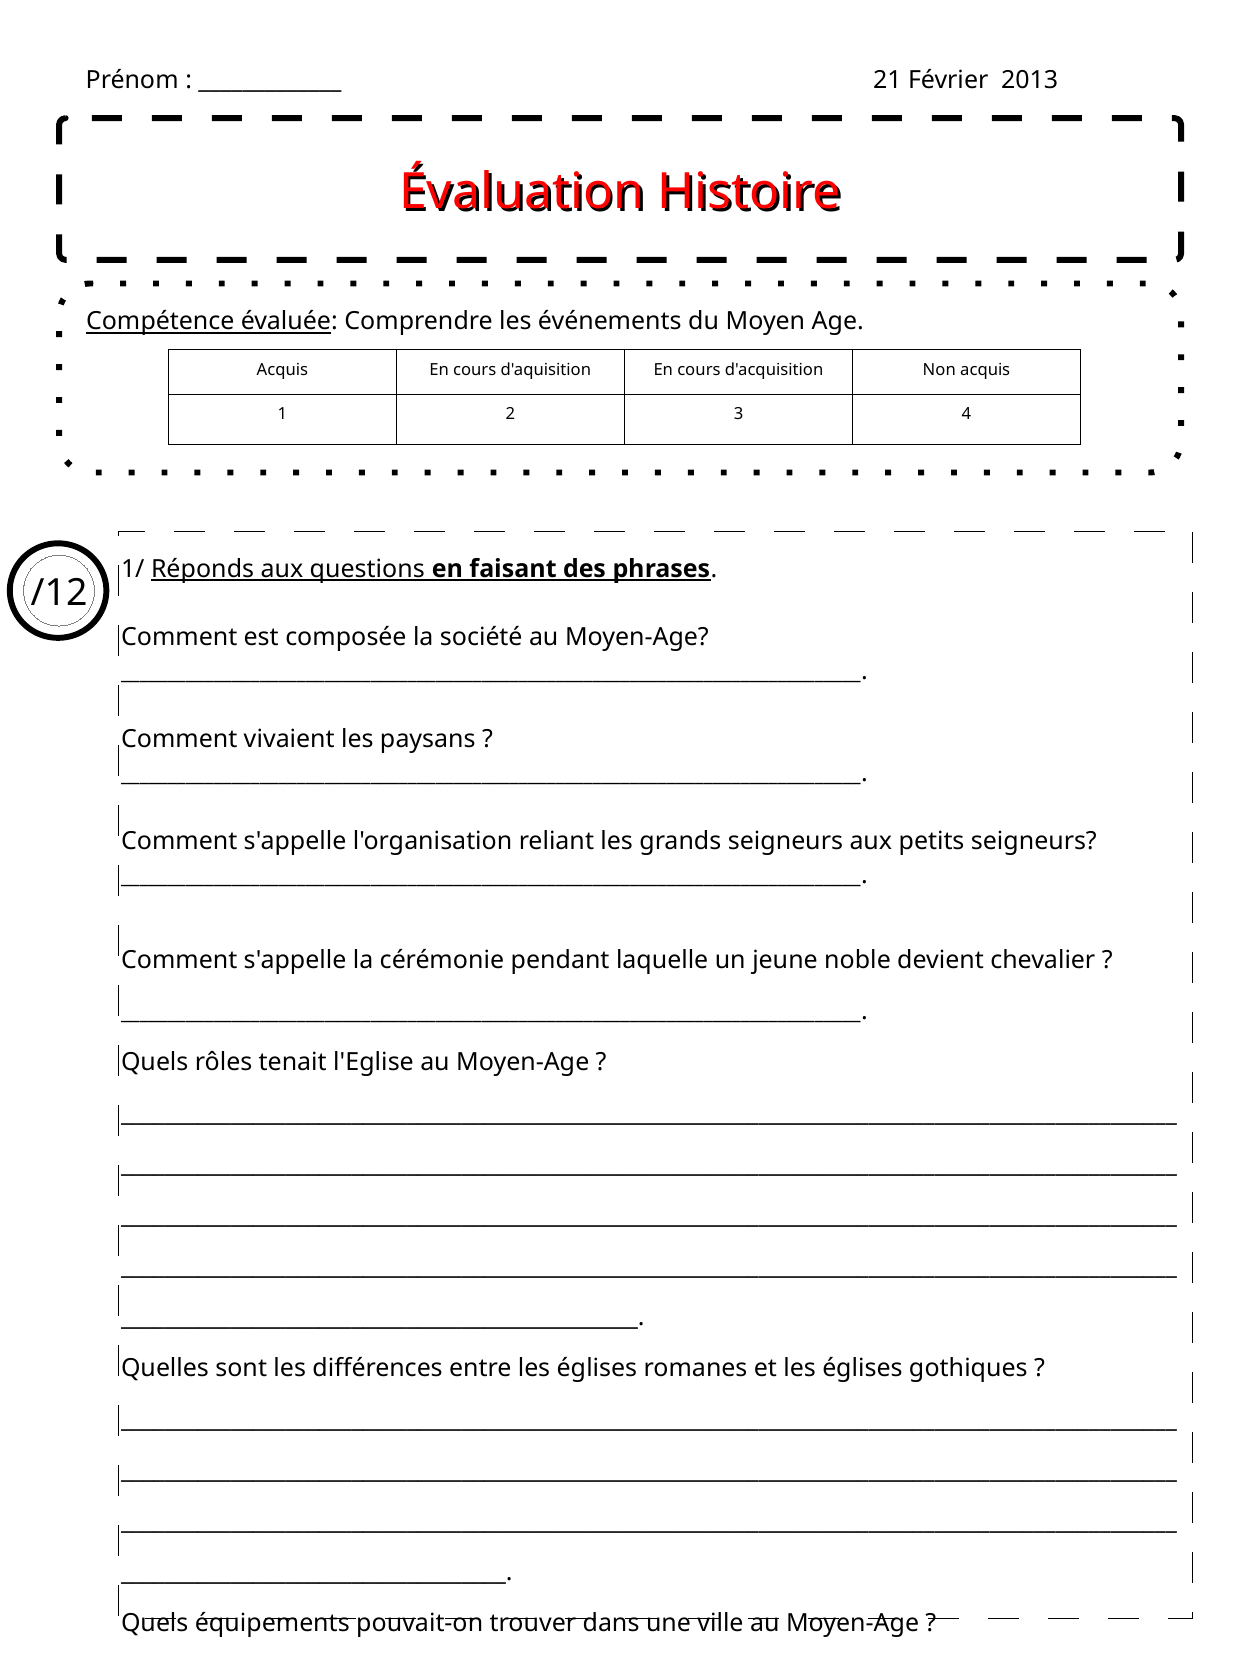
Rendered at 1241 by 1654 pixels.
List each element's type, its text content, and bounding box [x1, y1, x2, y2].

table_cell 2 [397, 395, 624, 444]
table_cell 4 [853, 395, 1080, 444]
text_box Compétence évaluée: Comprendre les événements du Moyen Age. [59, 283, 1182, 473]
table_cell 3 [625, 395, 852, 444]
text_box 1/ Réponds aux questions en faisant des phrases. Comment est composée la société au Moyen-Age? ________________________________________________________________________________. Comment vivaient les paysans ? ________________________________________________________________________________. Comment s'appelle l'organisation reliant les grands seigneurs aux petits seigneurs? ________________________________________________________________________________. Comment s'appelle la cérémonie pendant laquelle un jeune noble devient chevalier ? ________________________________________________________________________________. Quels rôles tenait l'Eglise au Moyen-Age ? _______________________________________________________________________________________________________________________________________________________________________________________________________________________________________________________________________________________________________________________________________________________________________________________________________________________________________________. Quelles sont les différences entre les églises romanes et les églises gothiques ? ___________________________________________________________________________________________________________________________________________________________________________________________________________________________________________________________________________________________________________________________________. Quels équipements pouvait-on trouver dans une ville au Moyen-Age ? _______________________________________________________________________________________________________________________________________________________________________________________________________________________. [106, 543, 1193, 1654]
text_box /12 [23, 555, 95, 627]
table_header Acquis [169, 350, 396, 394]
table_header En cours d'aquisition [397, 350, 624, 394]
text_box Évaluation Histoire [59, 118, 1182, 260]
table_header En cours d'acquisition [625, 350, 852, 394]
text_box Prénom : _____________ 21 Février 2013 [70, 47, 1170, 105]
table_header Non acquis [853, 350, 1080, 394]
table_cell 1 [169, 395, 396, 444]
